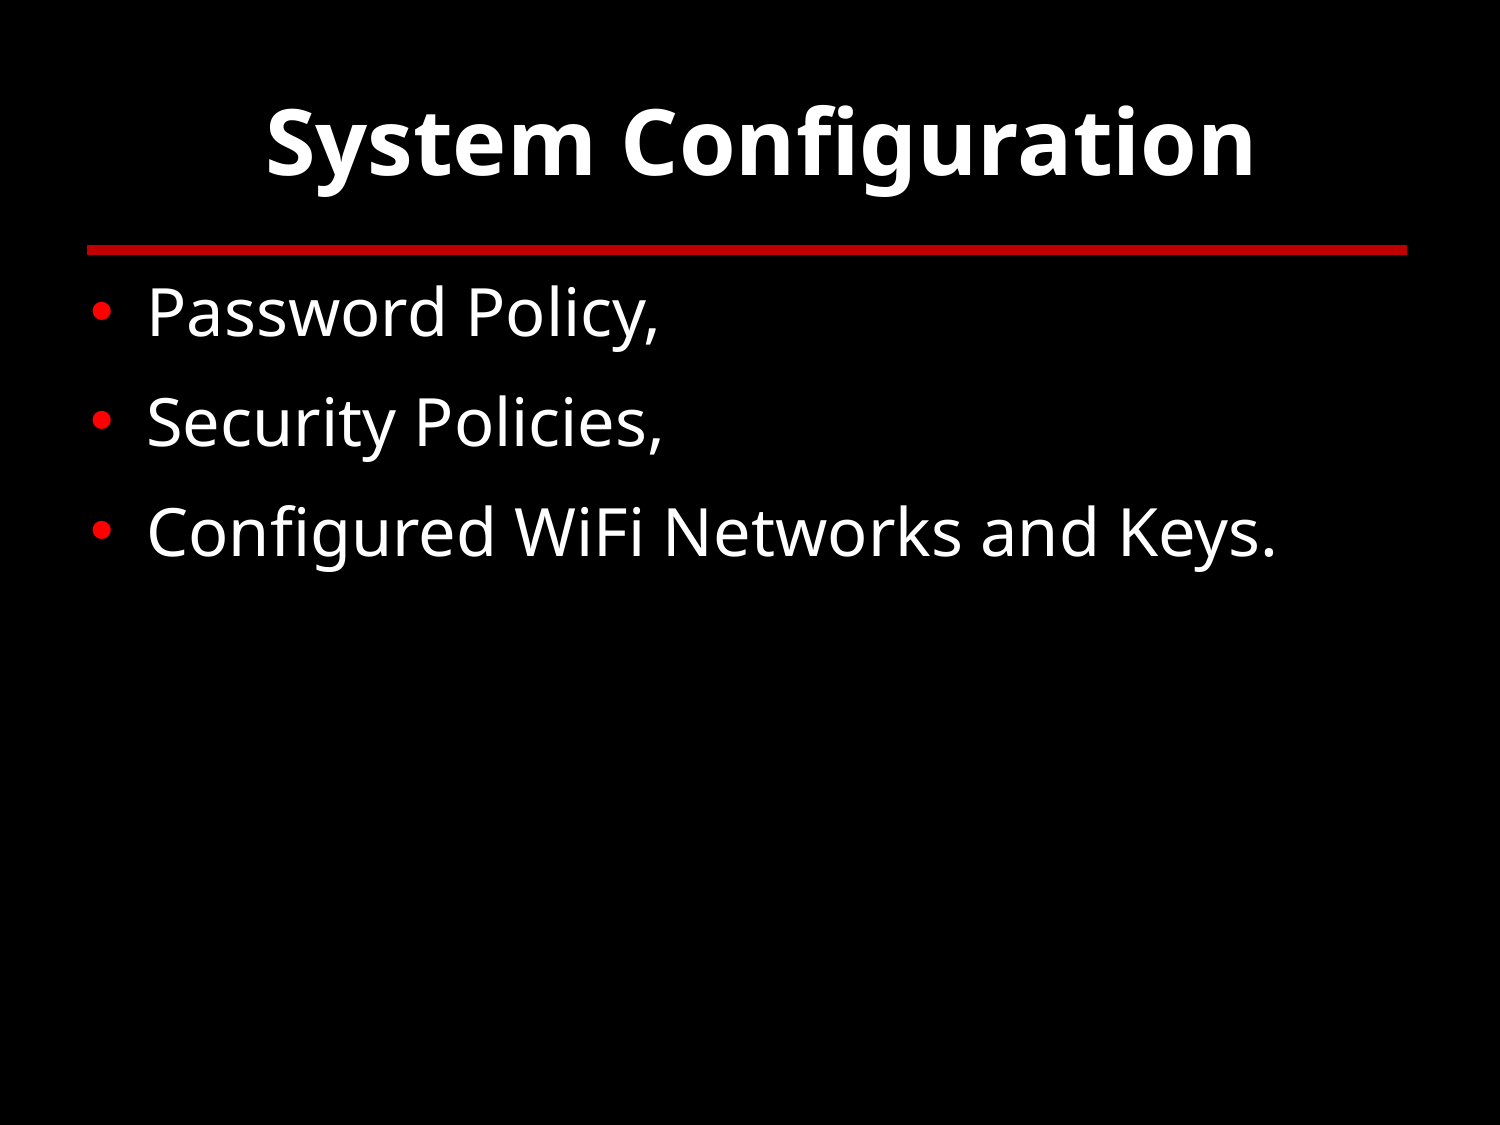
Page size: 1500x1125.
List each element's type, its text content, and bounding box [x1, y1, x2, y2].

list Password Policy, Security Policies, Configured WiFi Networks and Keys. [75, 262, 1425, 1005]
title System Configuration [75, 45, 1425, 233]
